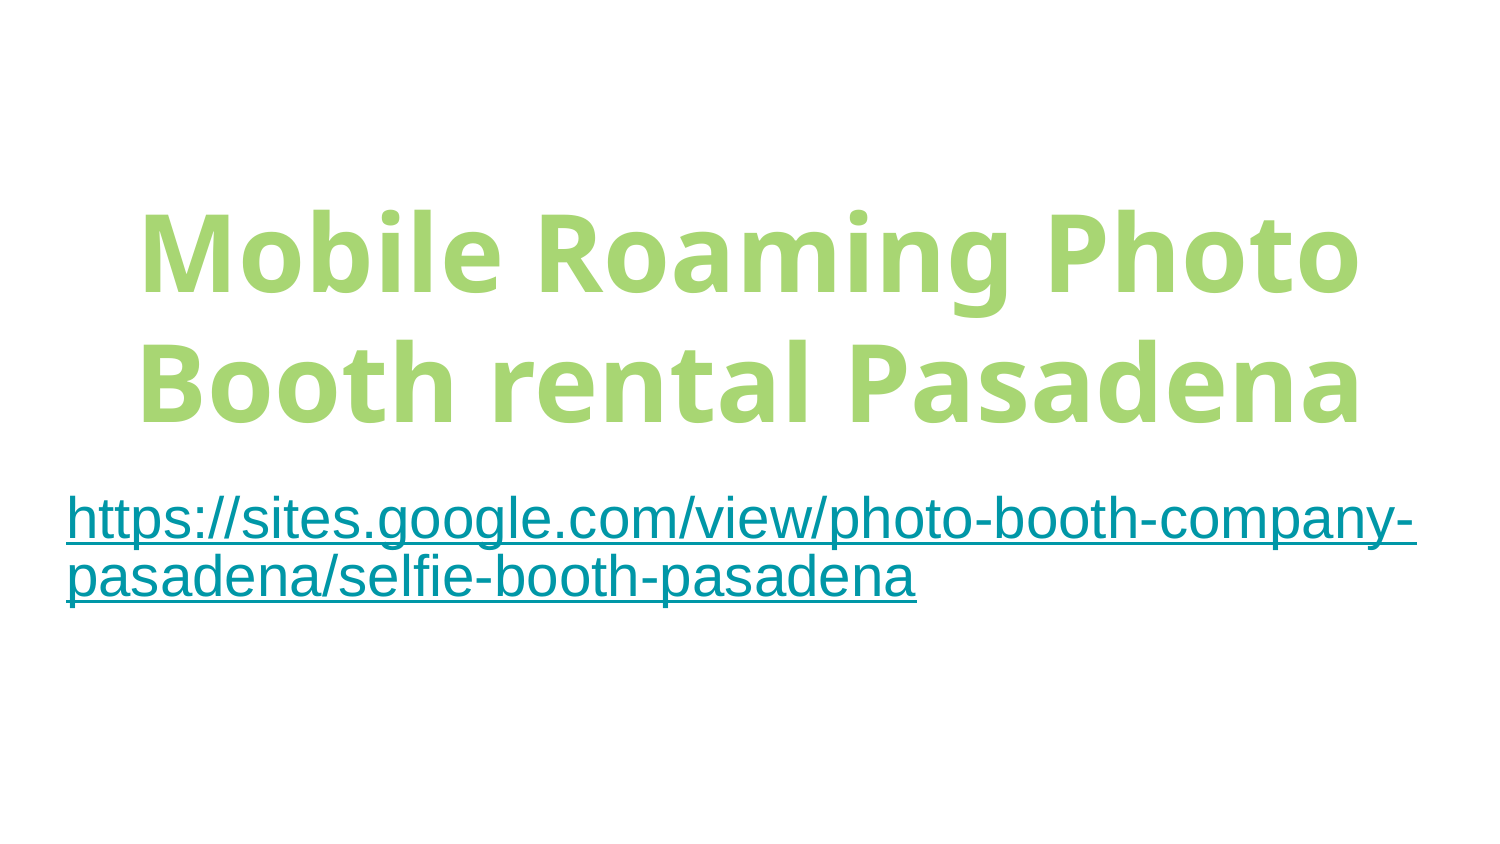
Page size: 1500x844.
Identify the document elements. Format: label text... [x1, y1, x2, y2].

subtitle https://sites.google.com/view/photo-booth-company-pasadena/selfie-booth-pasadena [51, 464, 1449, 595]
title Mobile Roaming Photo Booth rental Pasadena [51, 122, 1449, 459]
